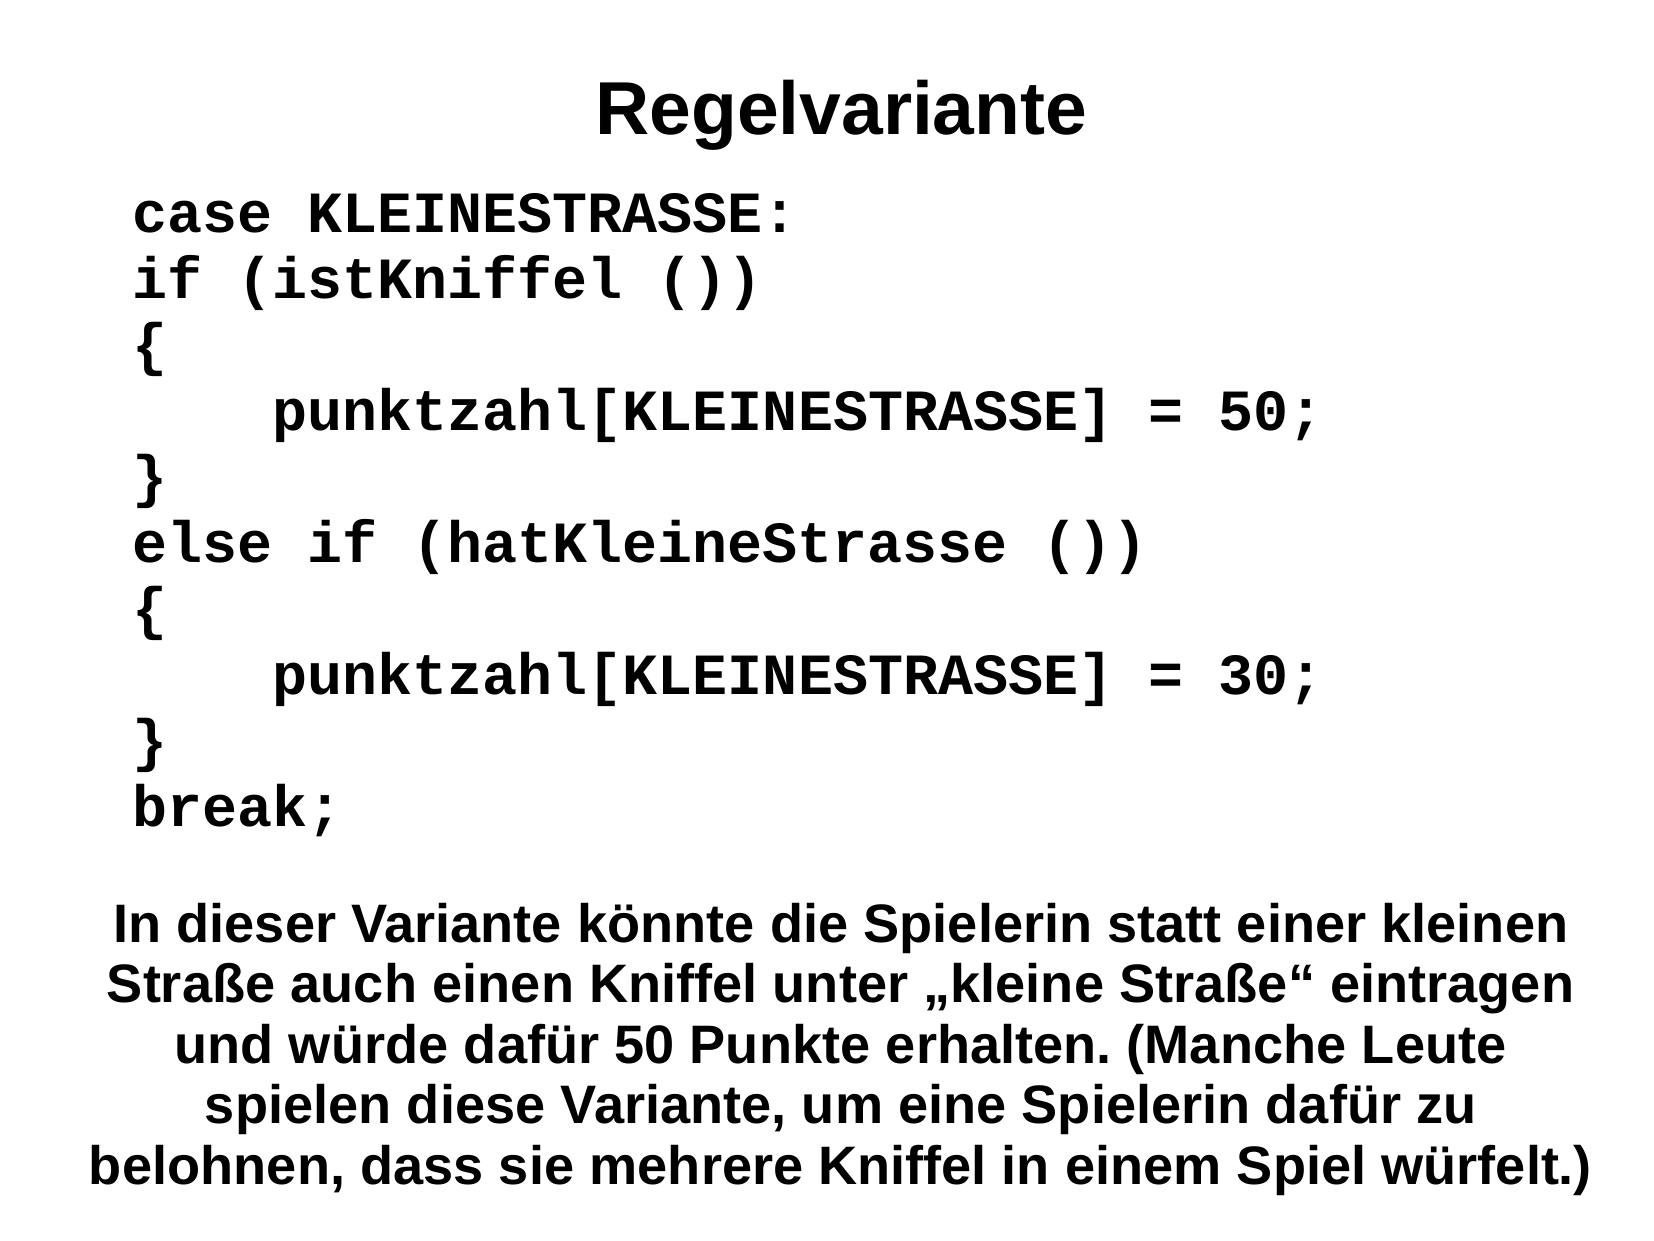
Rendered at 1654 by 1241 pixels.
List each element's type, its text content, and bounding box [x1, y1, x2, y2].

text_box Regelvariante [88, 59, 1595, 158]
text_box case KLEINESTRASSE: if (istKniffel ()) { punktzahl[KLEINESTRASSE] = 50; } else if (hatKleineStrasse ()) { punktzahl[KLEINESTRASSE] = 30; } break; [118, 176, 1595, 857]
text_box In dieser Variante könnte die Spielerin statt einer kleinen Straße auch einen Kniffel unter „kleine Straße“ eintragen und würde dafür 50 Punkte erhalten. (Manche Leute spielen diese Variante, um eine Spielerin dafür zu belohnen, dass sie mehrere Kniffel in einem Spiel würfelt.) [59, 885, 1625, 1211]
